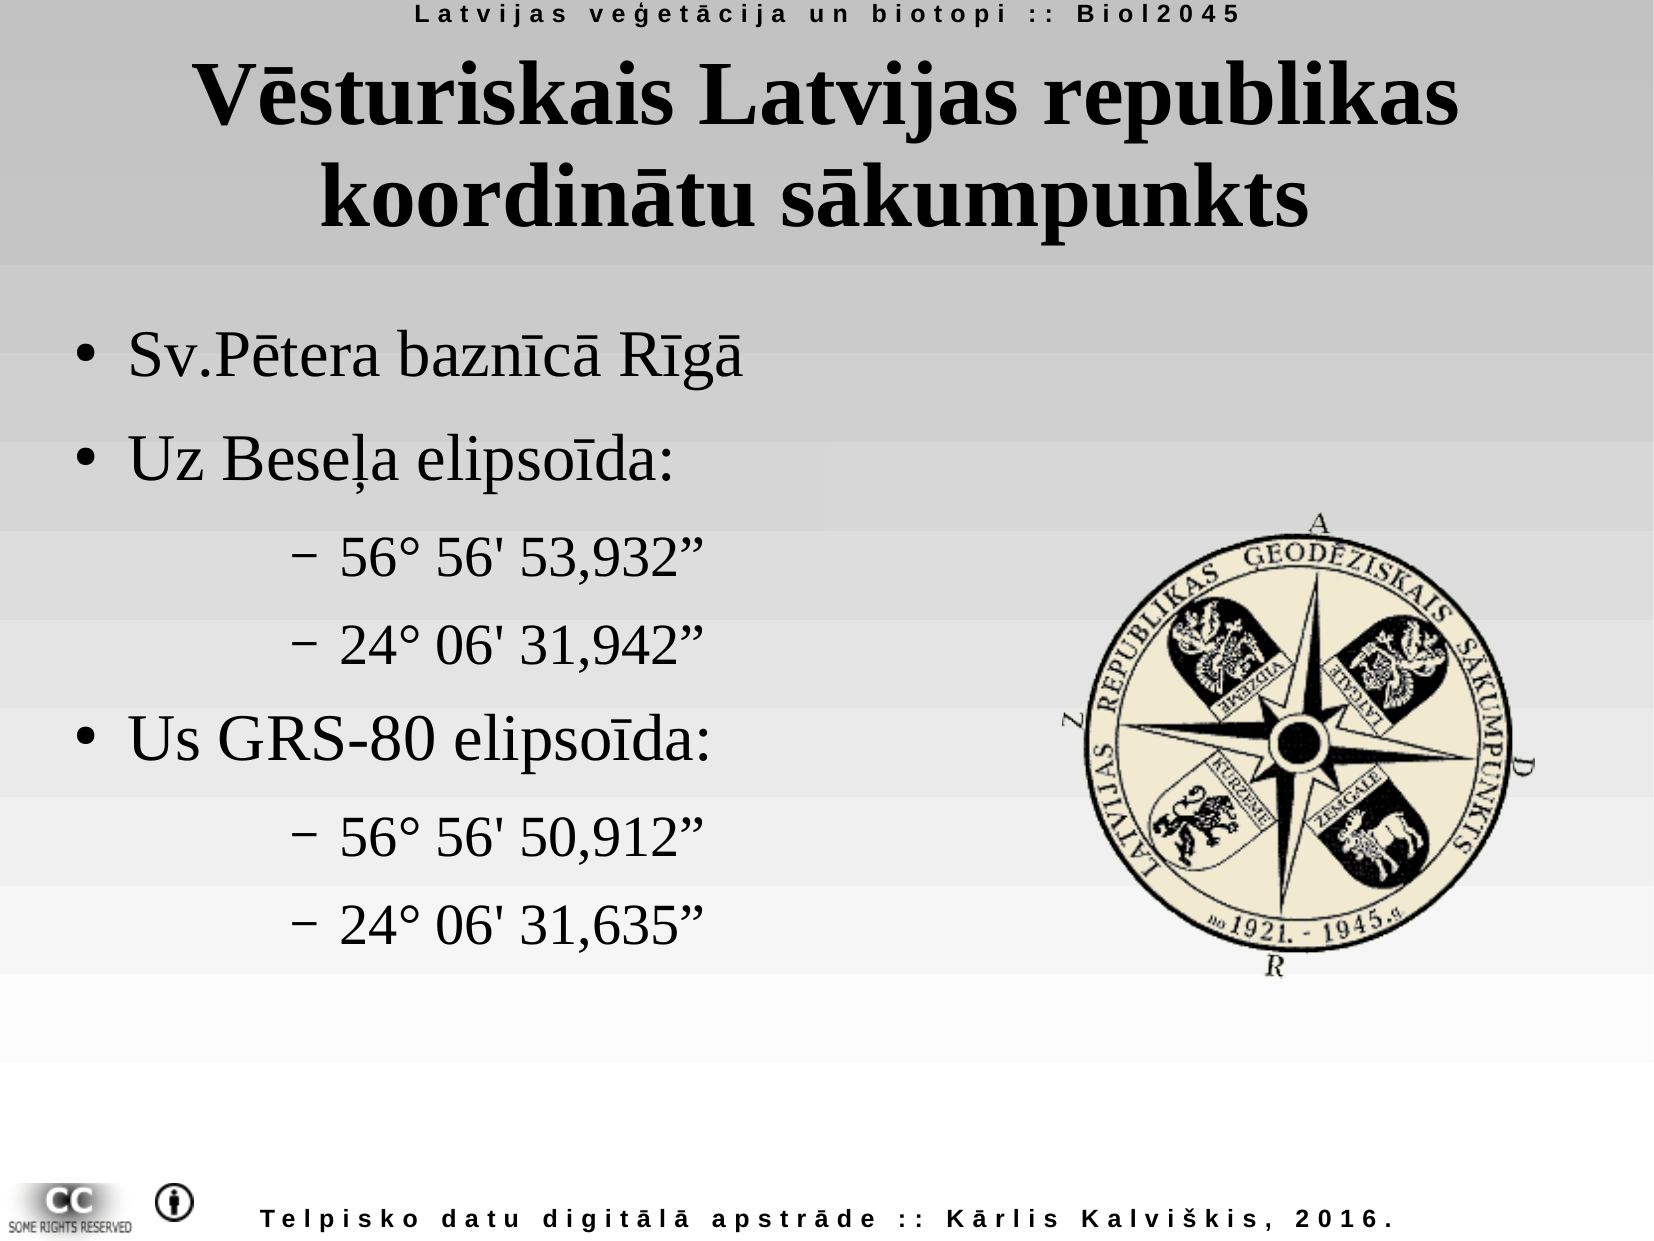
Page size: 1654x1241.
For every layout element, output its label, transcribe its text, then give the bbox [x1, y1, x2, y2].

picture [0, 287, 1654, 1241]
list Sv.Pētera baznīcā Rīgā Uz Beseļa elipsoīda: 56° 56' 53,932” 24° 06' 31,942” Us GRS-80 elipsoīda: 56° 56' 50,912” 24° 06' 31,635” [56, 317, 1600, 1175]
title Vēsturiskais Latvijas republikas koordinātu sākumpunkts [0, 1, 1654, 287]
